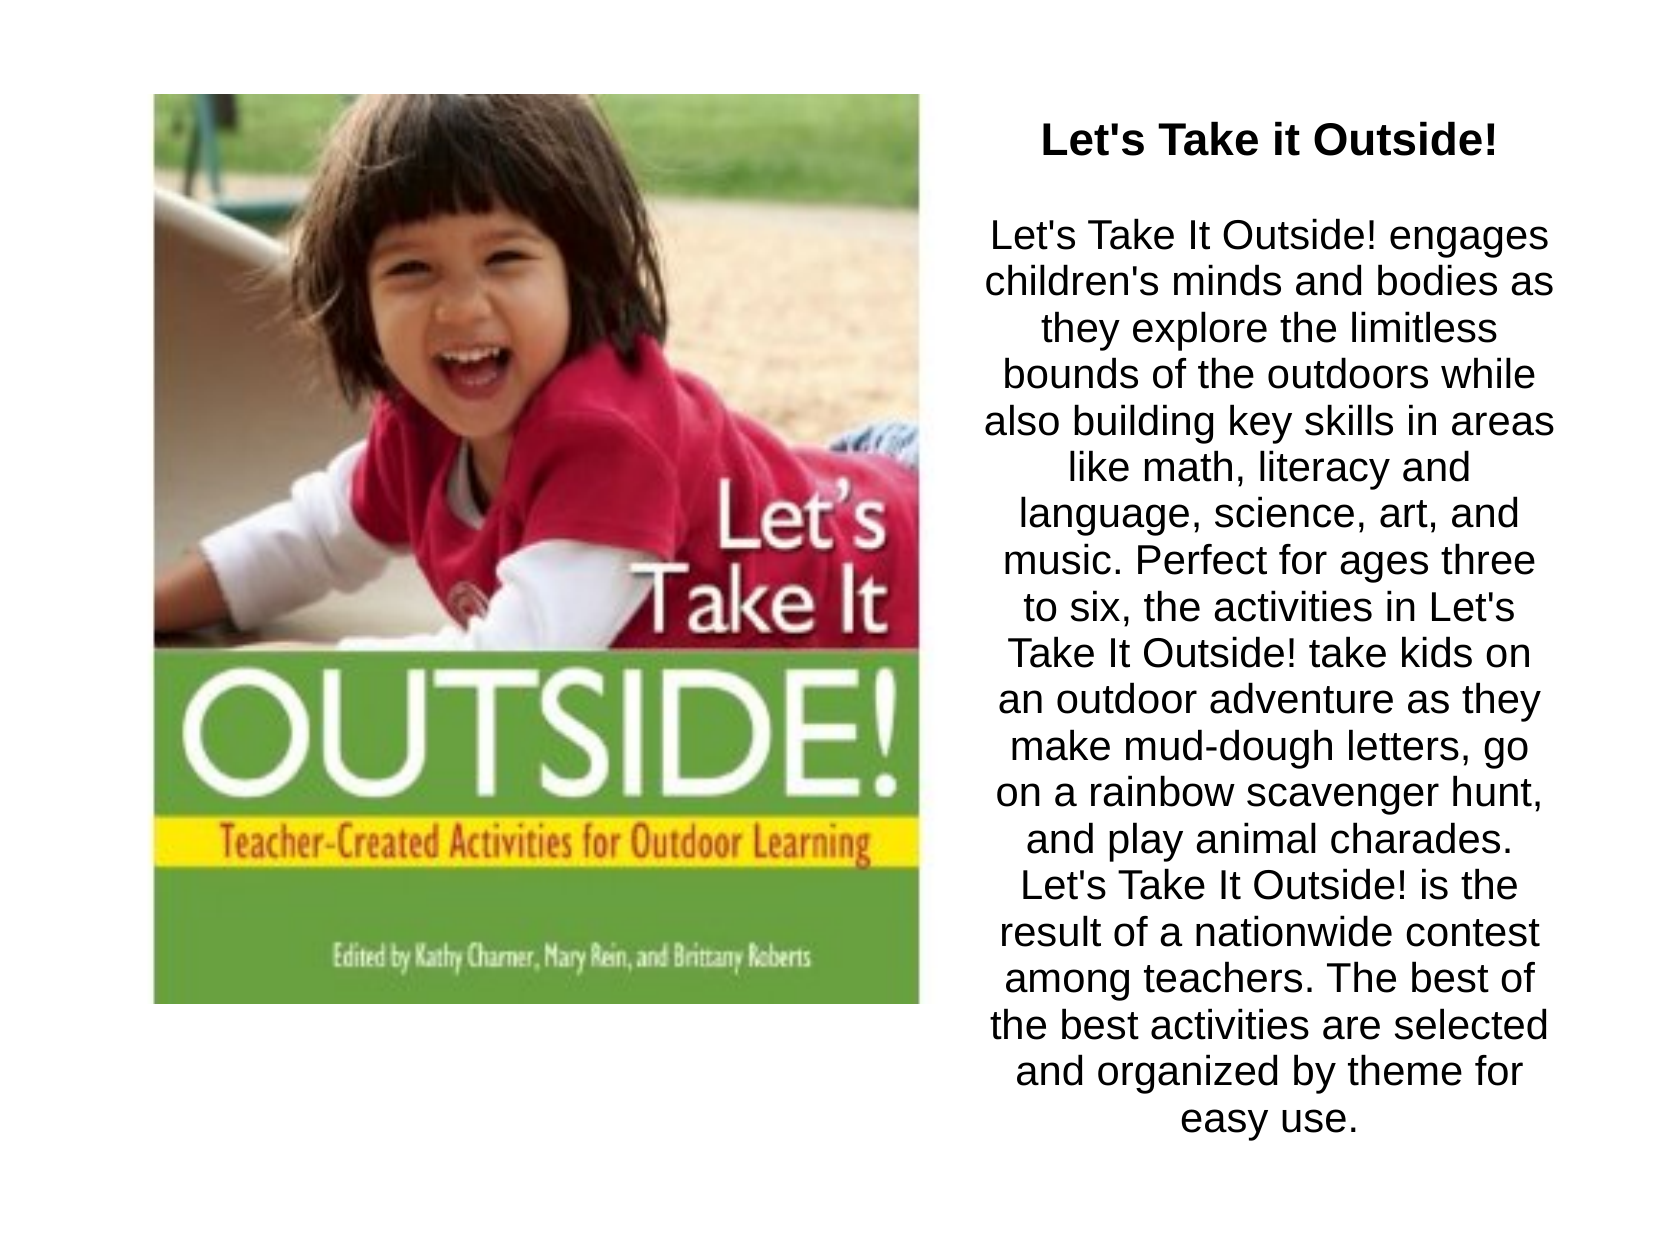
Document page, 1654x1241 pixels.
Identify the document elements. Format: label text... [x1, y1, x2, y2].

picture [106, 94, 969, 1004]
text_box Let's Take it Outside! Let's Take It Outside! engages children's minds and bodies as they explore the limitless bounds of the outdoors while also building key skills in areas like math, literacy and language, science, art, and music. Perfect for ages three to six, the activities in Let's Take It Outside! take kids on an outdoor adventure as they make mud-dough letters, go on a rainbow scavenger hunt, and play animal charades. Let's Take It Outside! is the result of a nationwide contest among teachers. The best of the best activities are selected and organized by theme for easy use. [968, 106, 1571, 1160]
